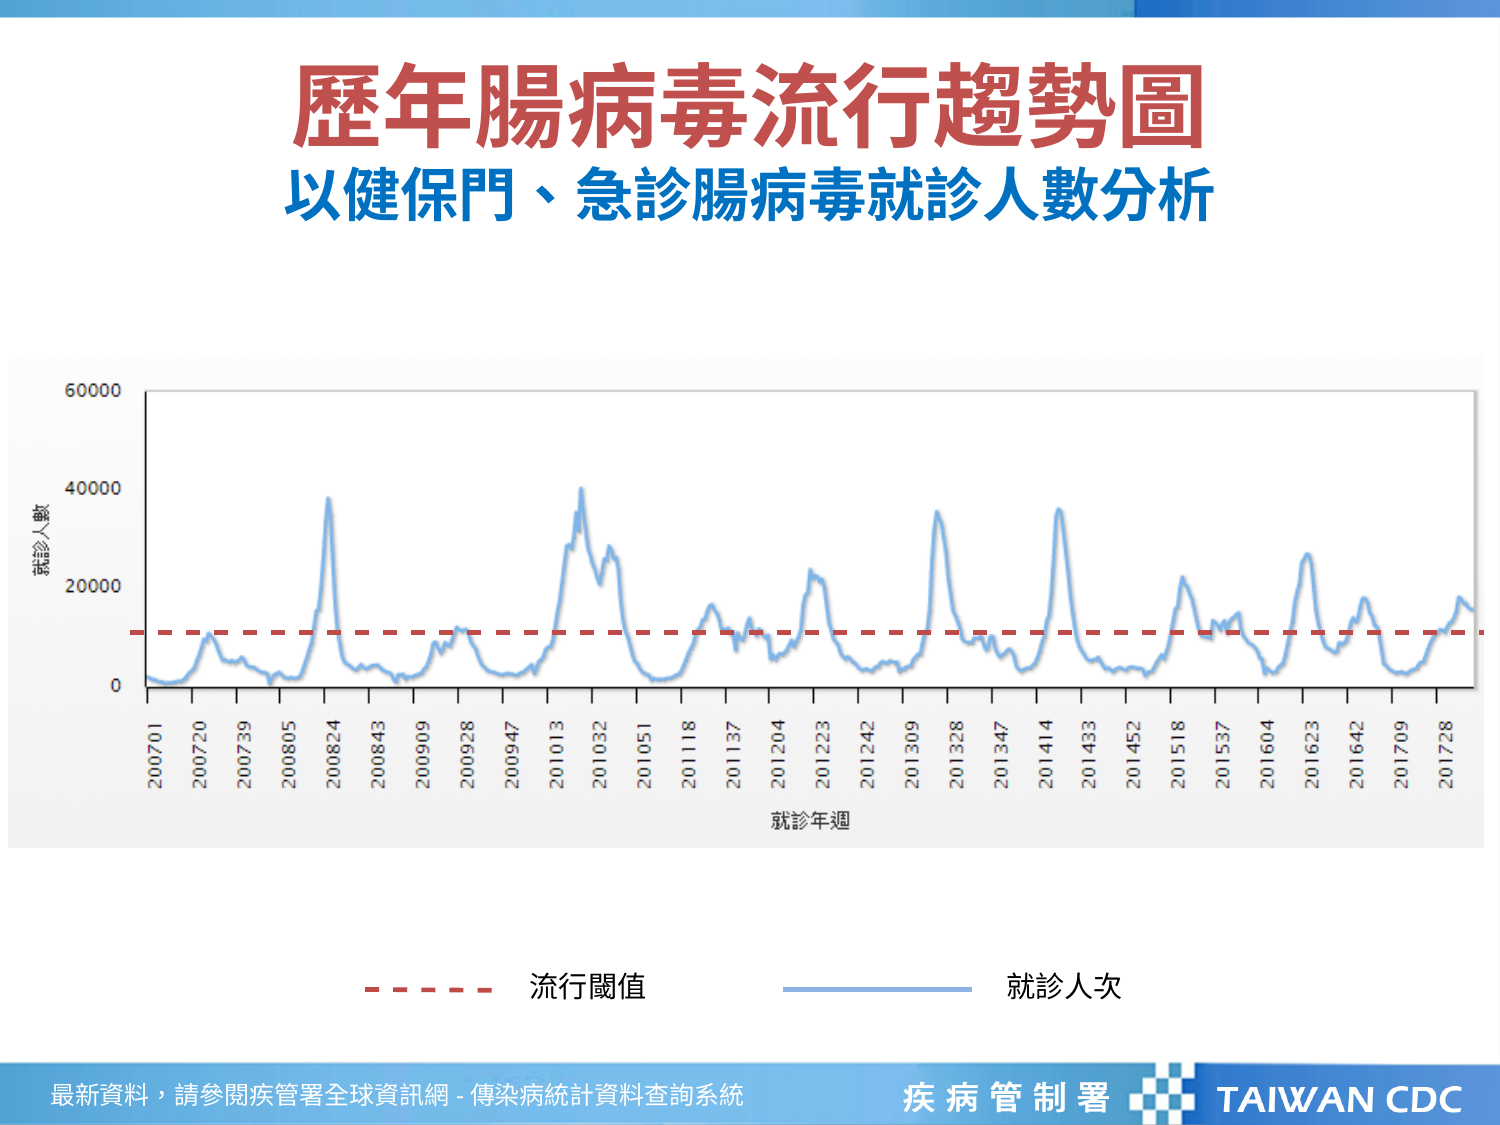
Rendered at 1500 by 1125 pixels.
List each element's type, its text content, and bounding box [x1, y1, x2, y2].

text_box 最新資料，請參閱疾管署全球資訊網-傳染病統計資料查詢系統 [35, 1072, 855, 1117]
text_box 流行閾值 [514, 961, 662, 1011]
picture [8, 354, 1484, 848]
text_box 就診人次 [991, 961, 1138, 1011]
title 歷年腸病毒流行趨勢圖 以健保門、急診腸病毒就診人數分析 [75, 34, 1426, 242]
